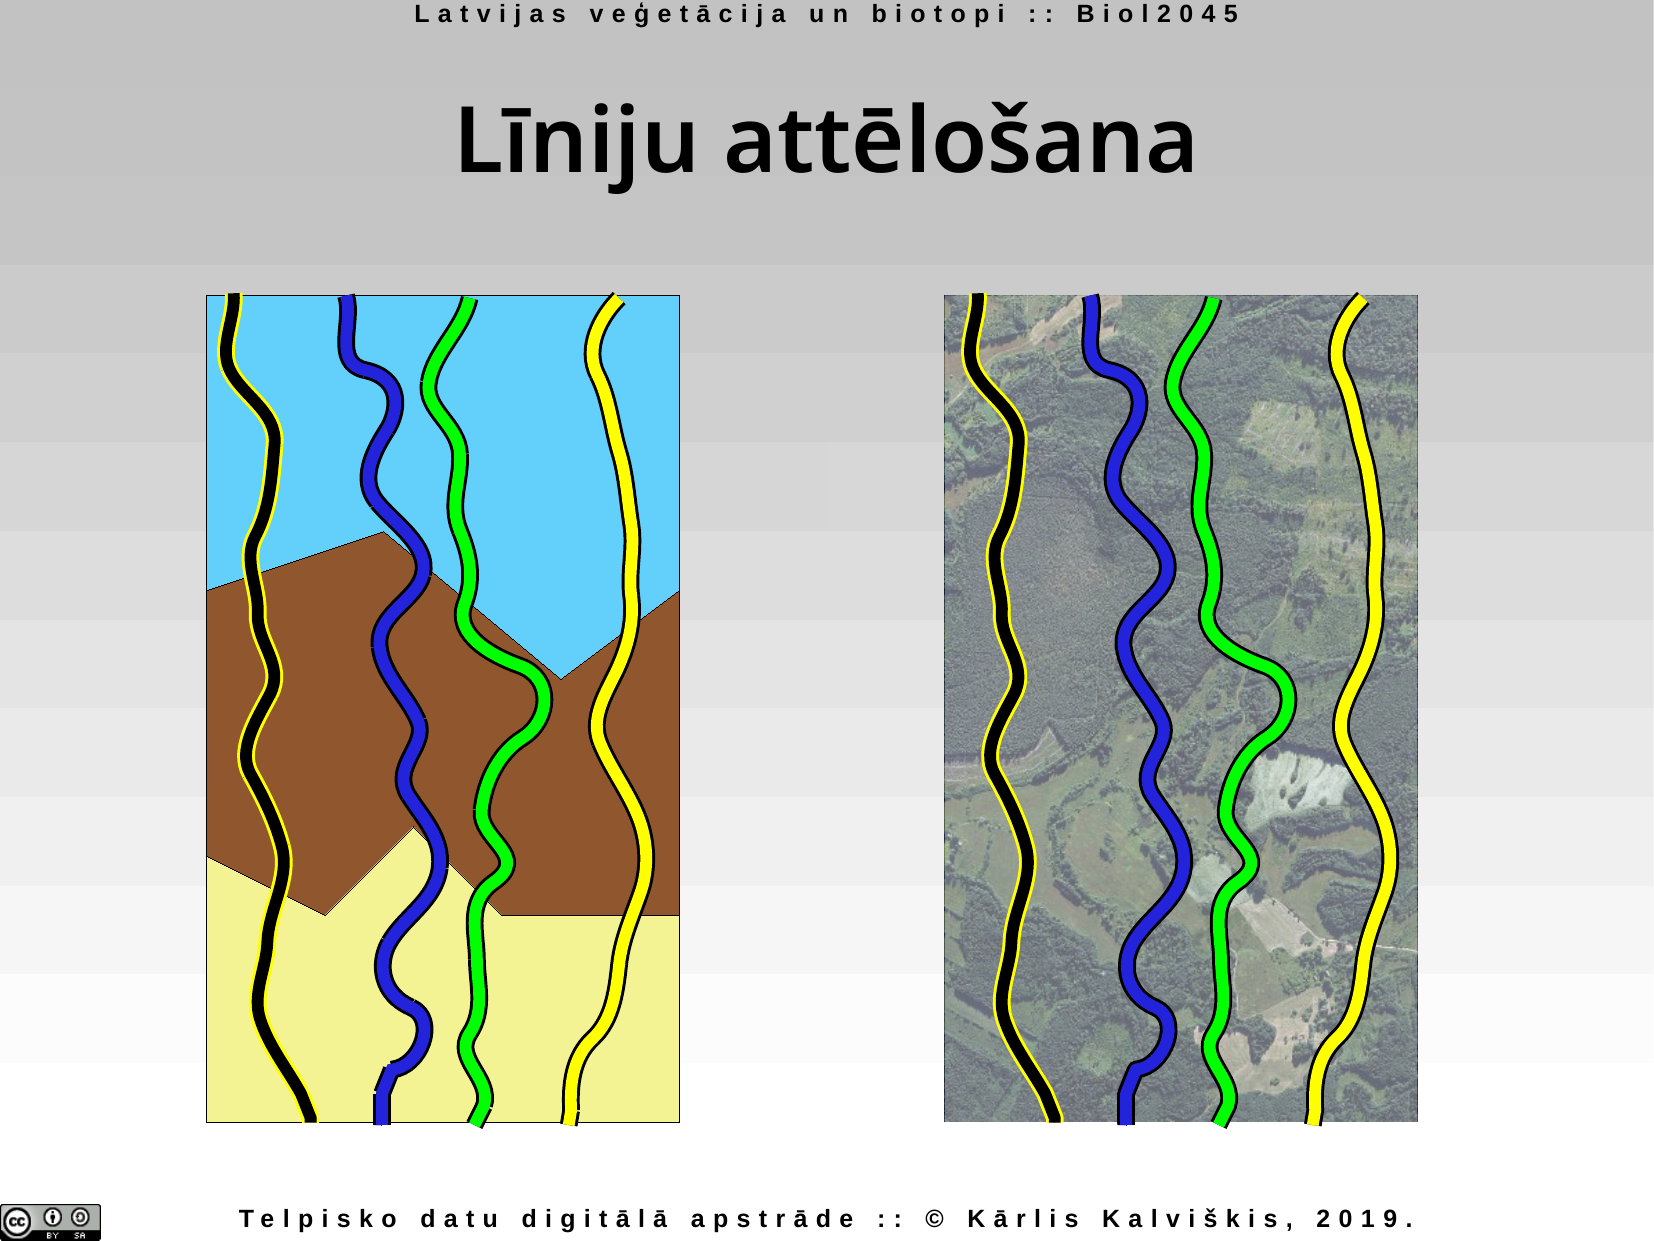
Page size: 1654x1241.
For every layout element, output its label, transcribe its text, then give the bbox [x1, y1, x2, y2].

text_box [979, 295, 1175, 1123]
text_box [235, 295, 431, 1123]
text_box [944, 295, 1045, 1123]
text_box [1323, 295, 1418, 1123]
text_box [206, 295, 302, 1123]
picture [0, 0, 1654, 1241]
text_box [579, 295, 680, 1123]
text_box [1100, 295, 1381, 1123]
text_box [356, 295, 637, 1123]
title Līniju attēlošana [29, 49, 1625, 296]
